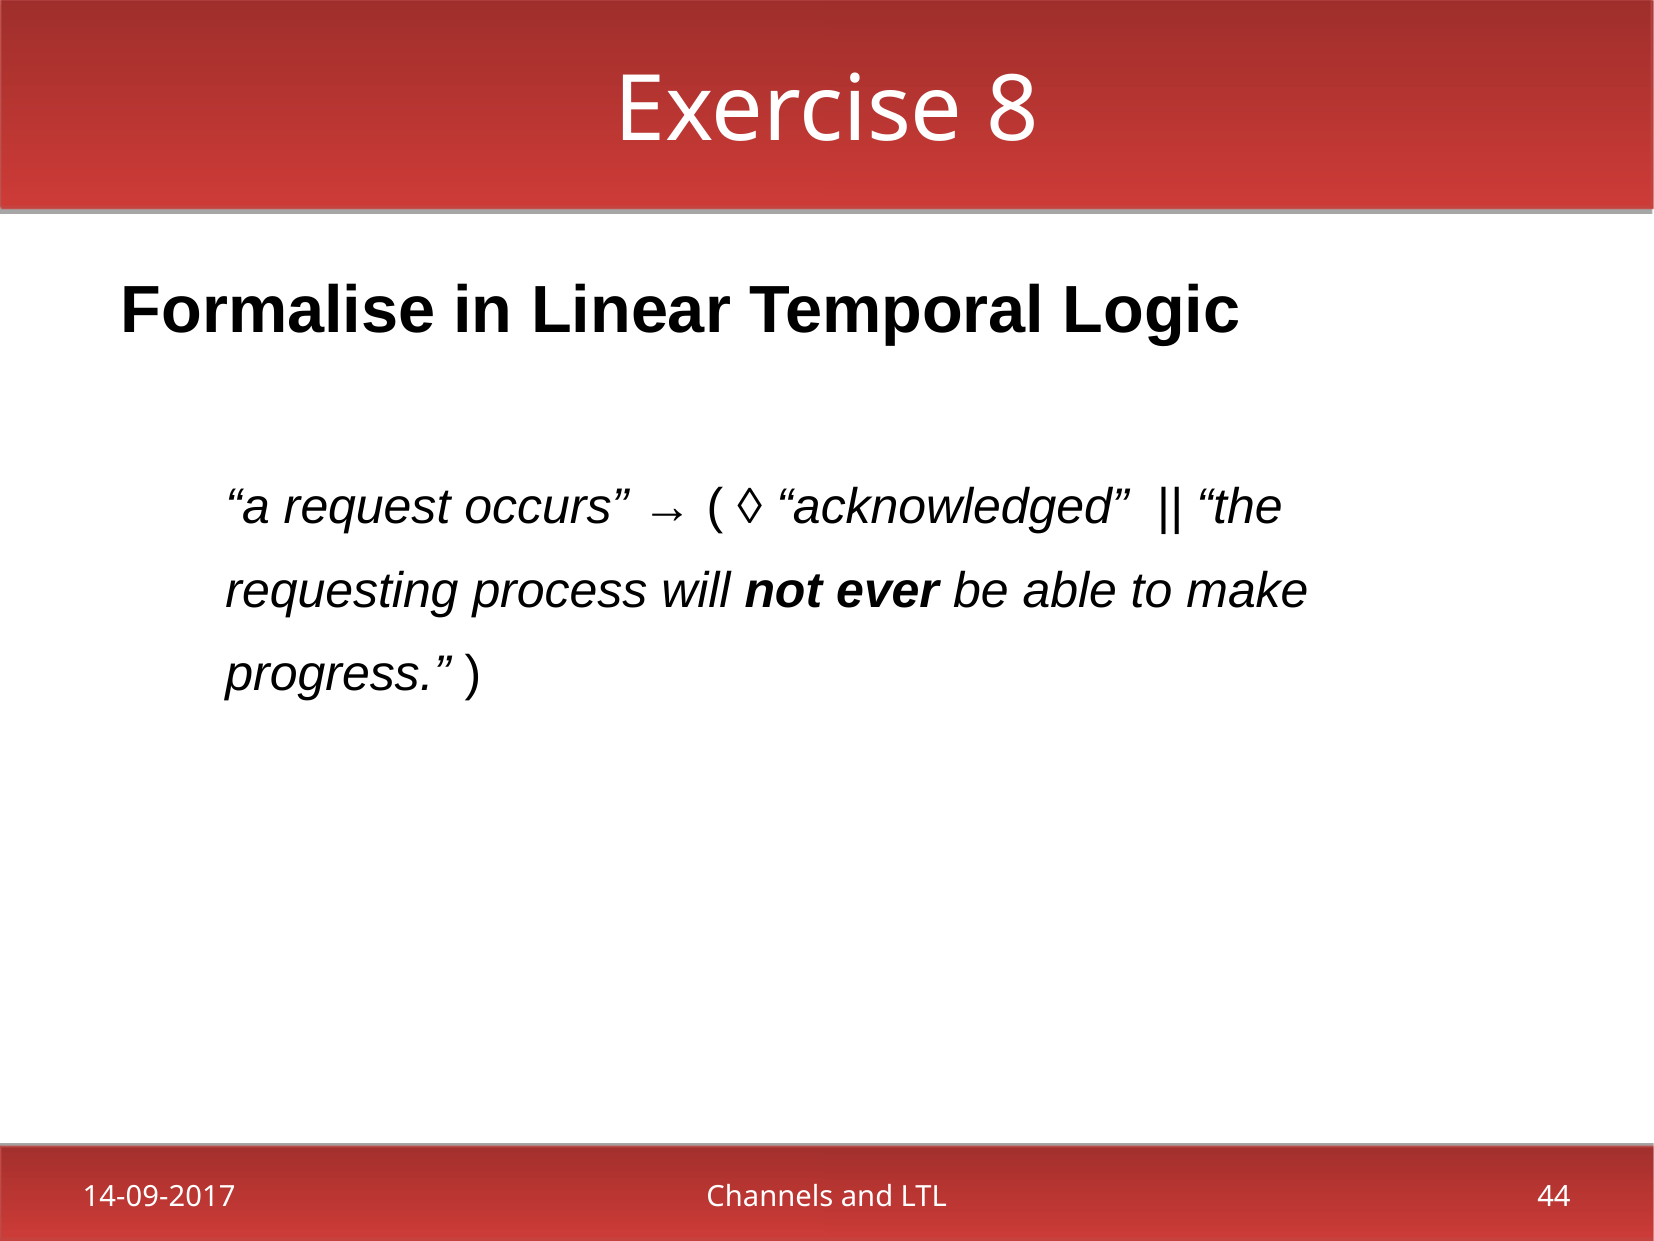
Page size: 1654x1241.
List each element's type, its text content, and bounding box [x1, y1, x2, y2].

text_box “a request occurs” → ( ◊ “acknowledged” || “the requesting process will not ever be able to make progress.” ) [210, 442, 1444, 681]
title Exercise 8 [59, 31, 1595, 178]
picture [0, 1143, 1654, 1241]
picture [0, 0, 1654, 214]
text_box Formalise in Linear Temporal Logic [105, 264, 1259, 355]
